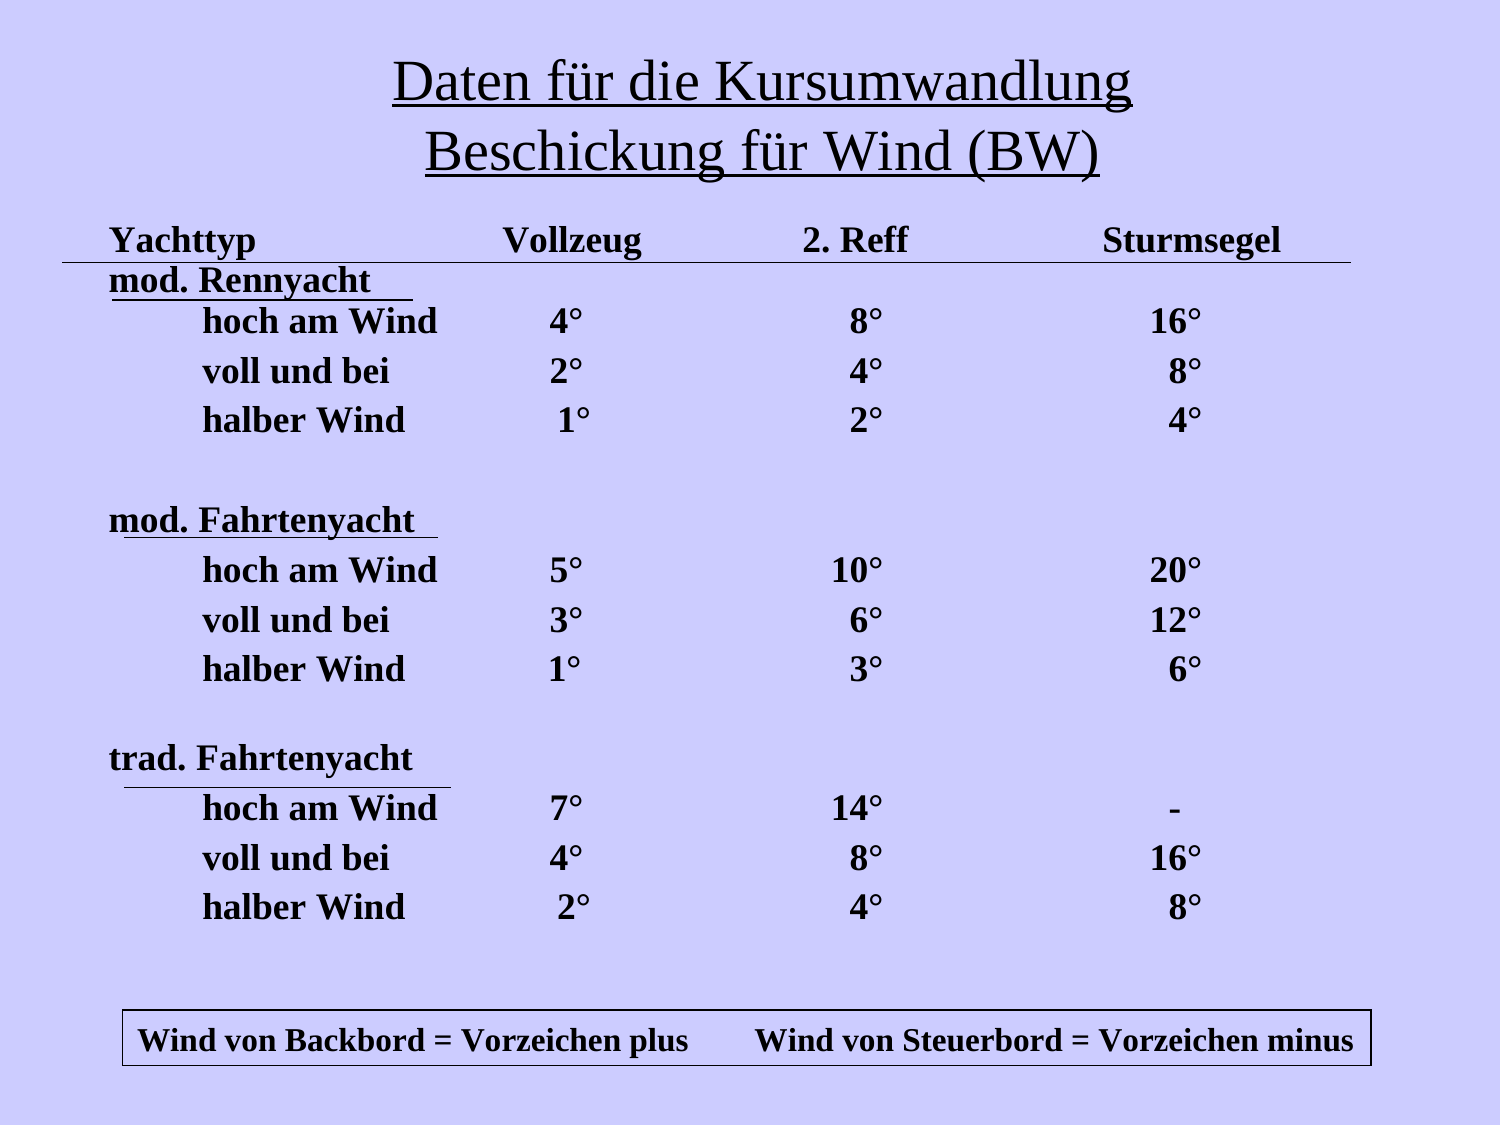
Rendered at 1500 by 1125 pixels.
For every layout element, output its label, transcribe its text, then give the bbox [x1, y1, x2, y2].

list Yachttyp Vollzeug 2. Reff Sturmsegel mod. Rennyacht hoch am Wind 4° 8° 16° voll und bei 2° 4° 8° halber Wind 1° 2° 4° mod. Fahrtenyacht hoch am Wind 5° 10° 20° voll und bei 3° 6° 12° halber Wind 1° 3° 6° trad. Fahrtenyacht hoch am Wind 7° 14° - voll und bei 4° 8° 16° halber Wind 2° 4° 8° [37, 212, 1476, 988]
text_box Wind von Backbord = Vorzeichen plus Wind von Steuerbord = Vorzeichen minus [122, 1010, 1371, 1066]
title Daten für die Kursumwandlung Beschickung für Wind (BW) [125, 37, 1401, 188]
